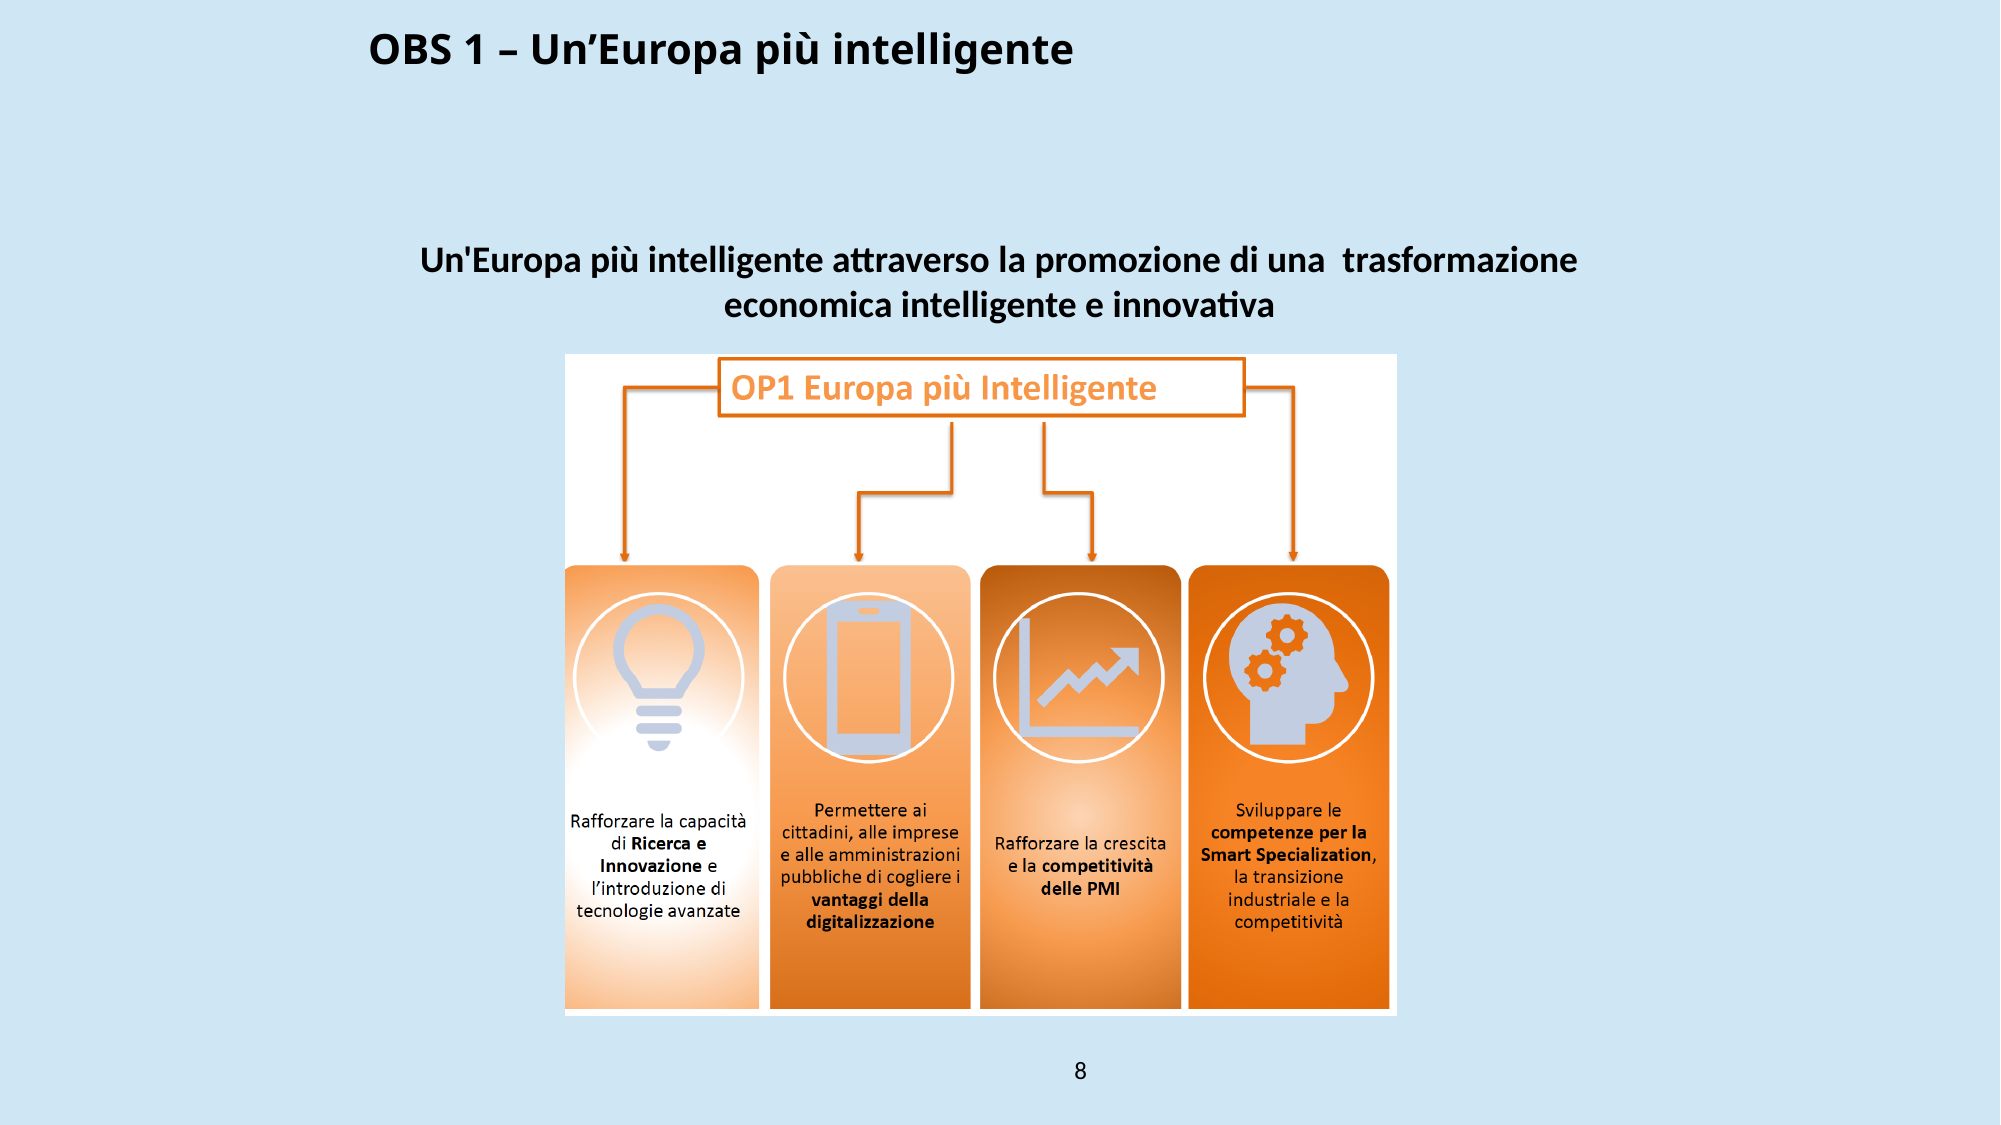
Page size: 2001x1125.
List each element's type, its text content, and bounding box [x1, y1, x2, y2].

picture [565, 354, 1397, 1016]
slide_number <numero> [1059, 1042, 1397, 1103]
text_box Un'Europa più intelligente attraverso la promozione di una trasformazione economica intelligente e innovativa [326, 227, 1674, 390]
text_box OBS 1 – Un’Europa più intelligente [10, 20, 1433, 161]
